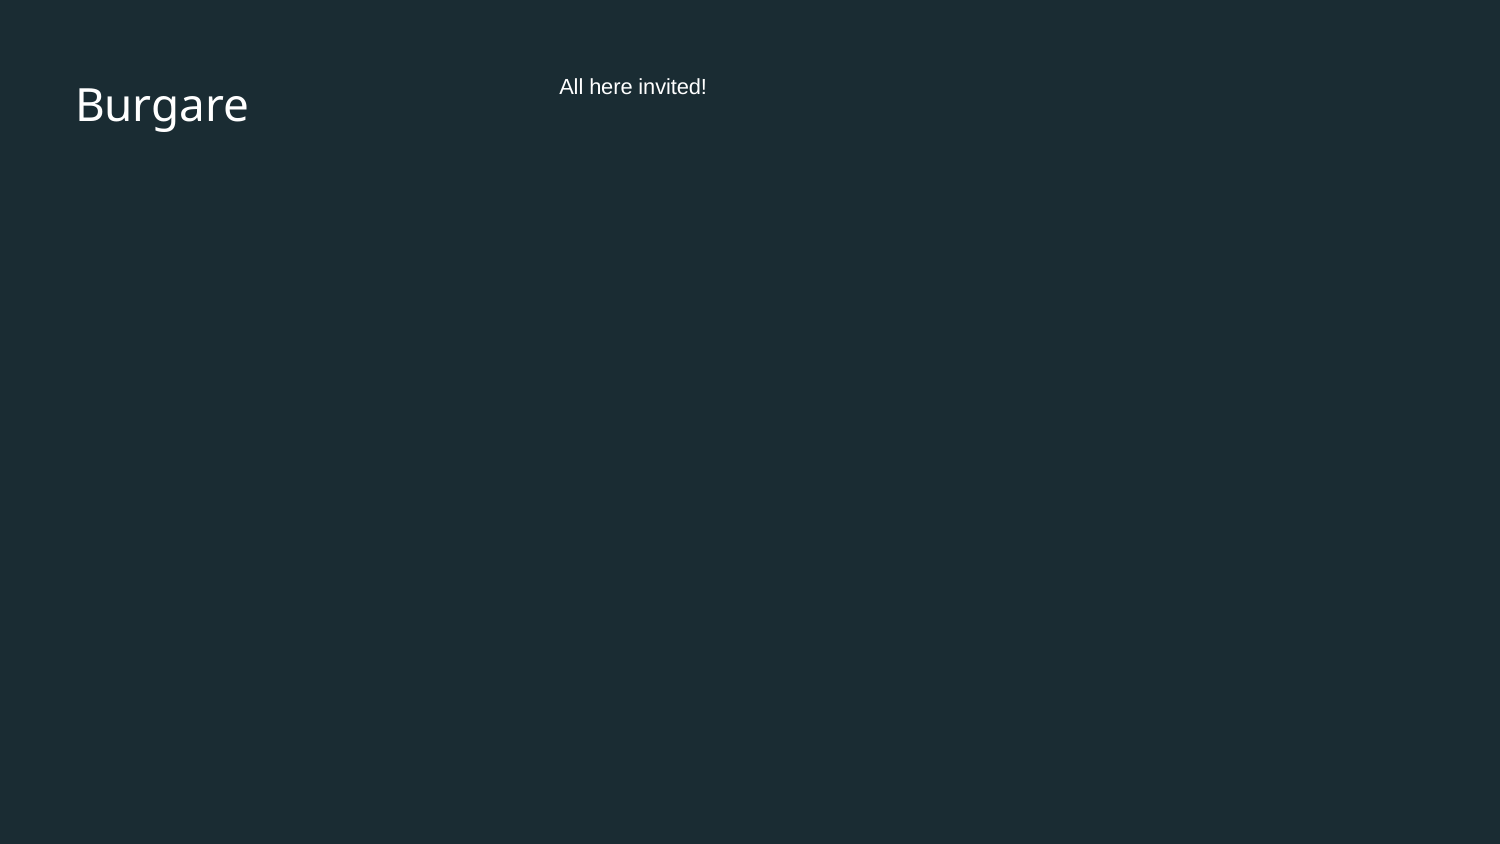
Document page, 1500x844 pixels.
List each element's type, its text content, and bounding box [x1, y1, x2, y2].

text_box All here invited! [544, 67, 891, 844]
title Burgare [75, 33, 1425, 175]
